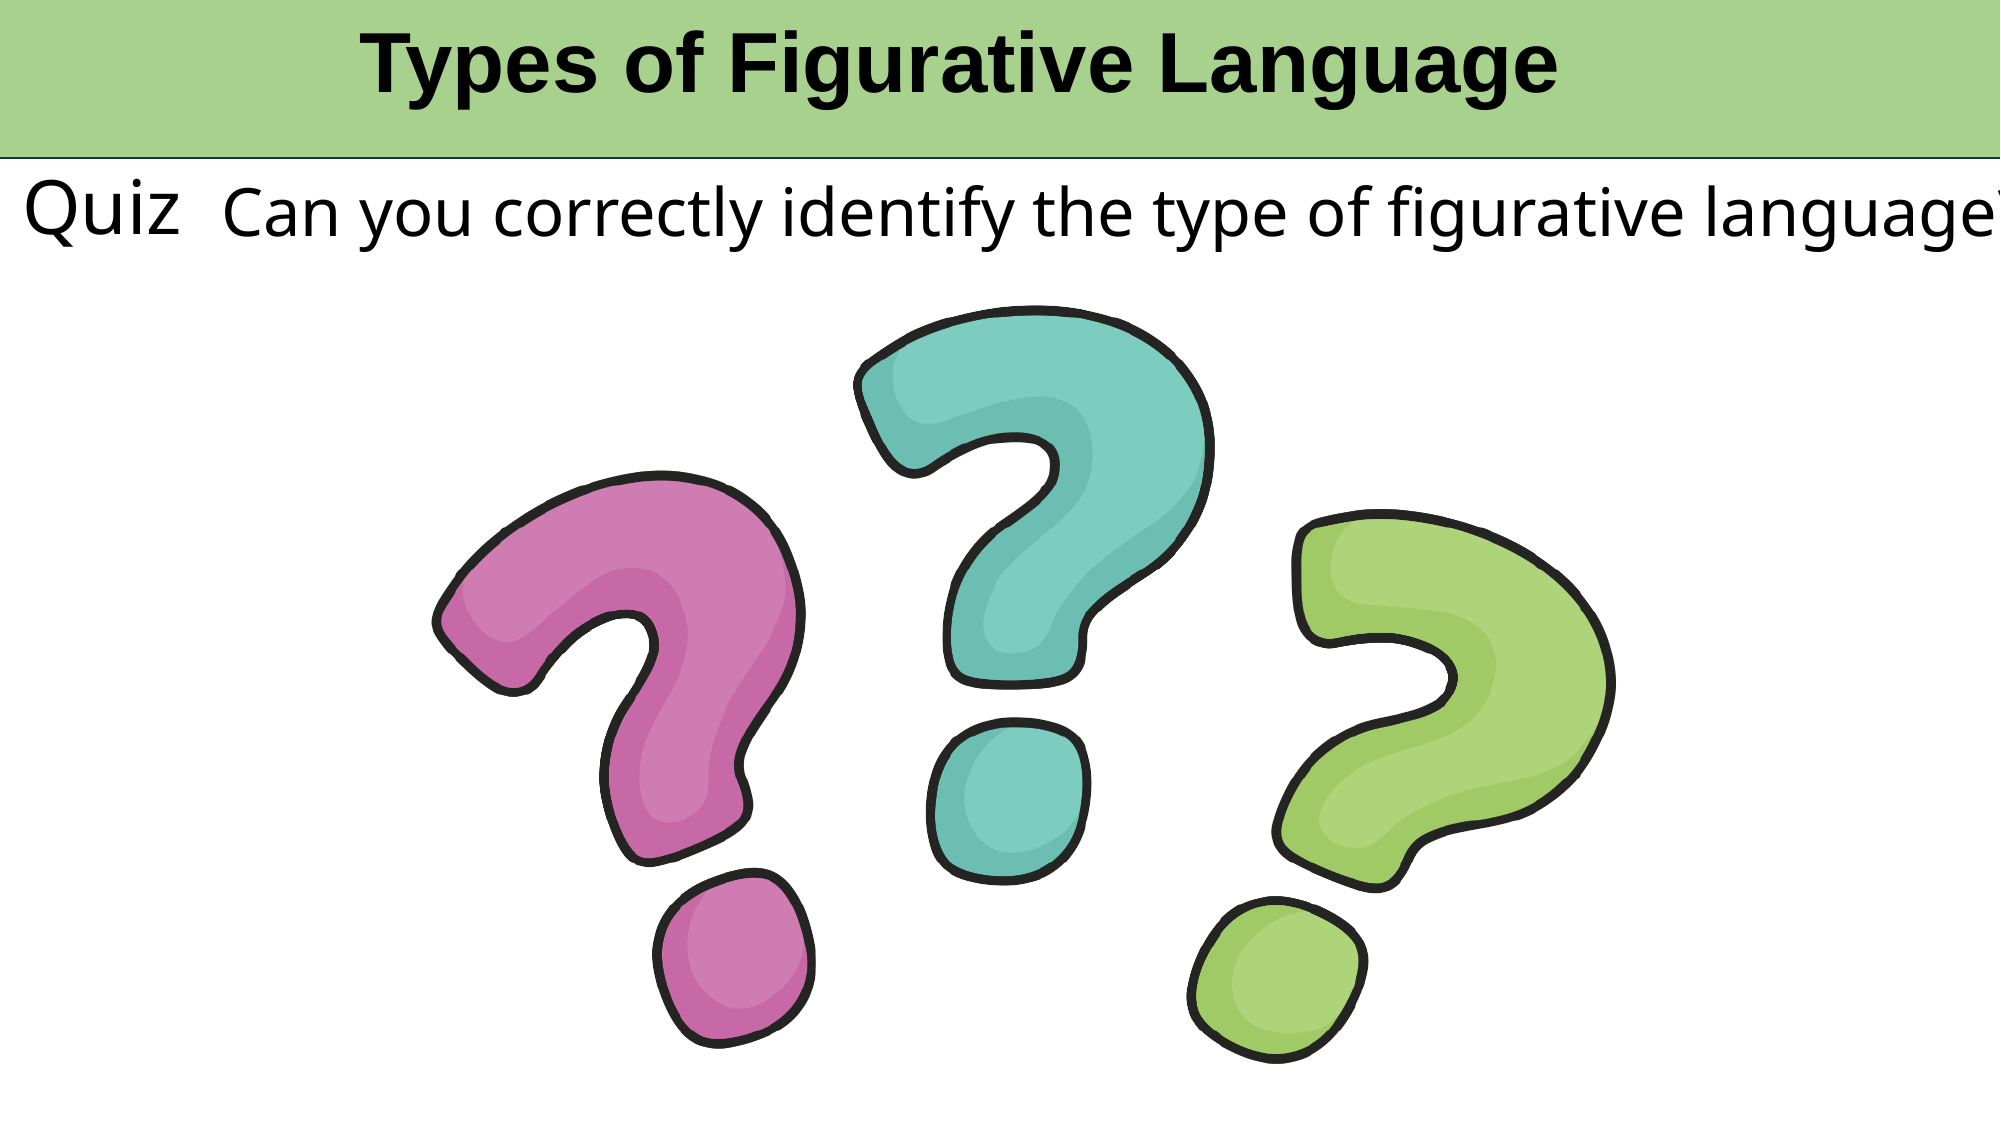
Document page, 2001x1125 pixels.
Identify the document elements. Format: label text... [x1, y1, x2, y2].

picture [411, 276, 1626, 1072]
title Quiz [7, 158, 1356, 293]
text_box Can you correctly identify the type of figurative language? [58, 162, 2000, 258]
text_box [0, 0, 344, 158]
text_box [1620, 0, 2000, 158]
text_box Types of Figurative Language [344, 0, 1620, 159]
